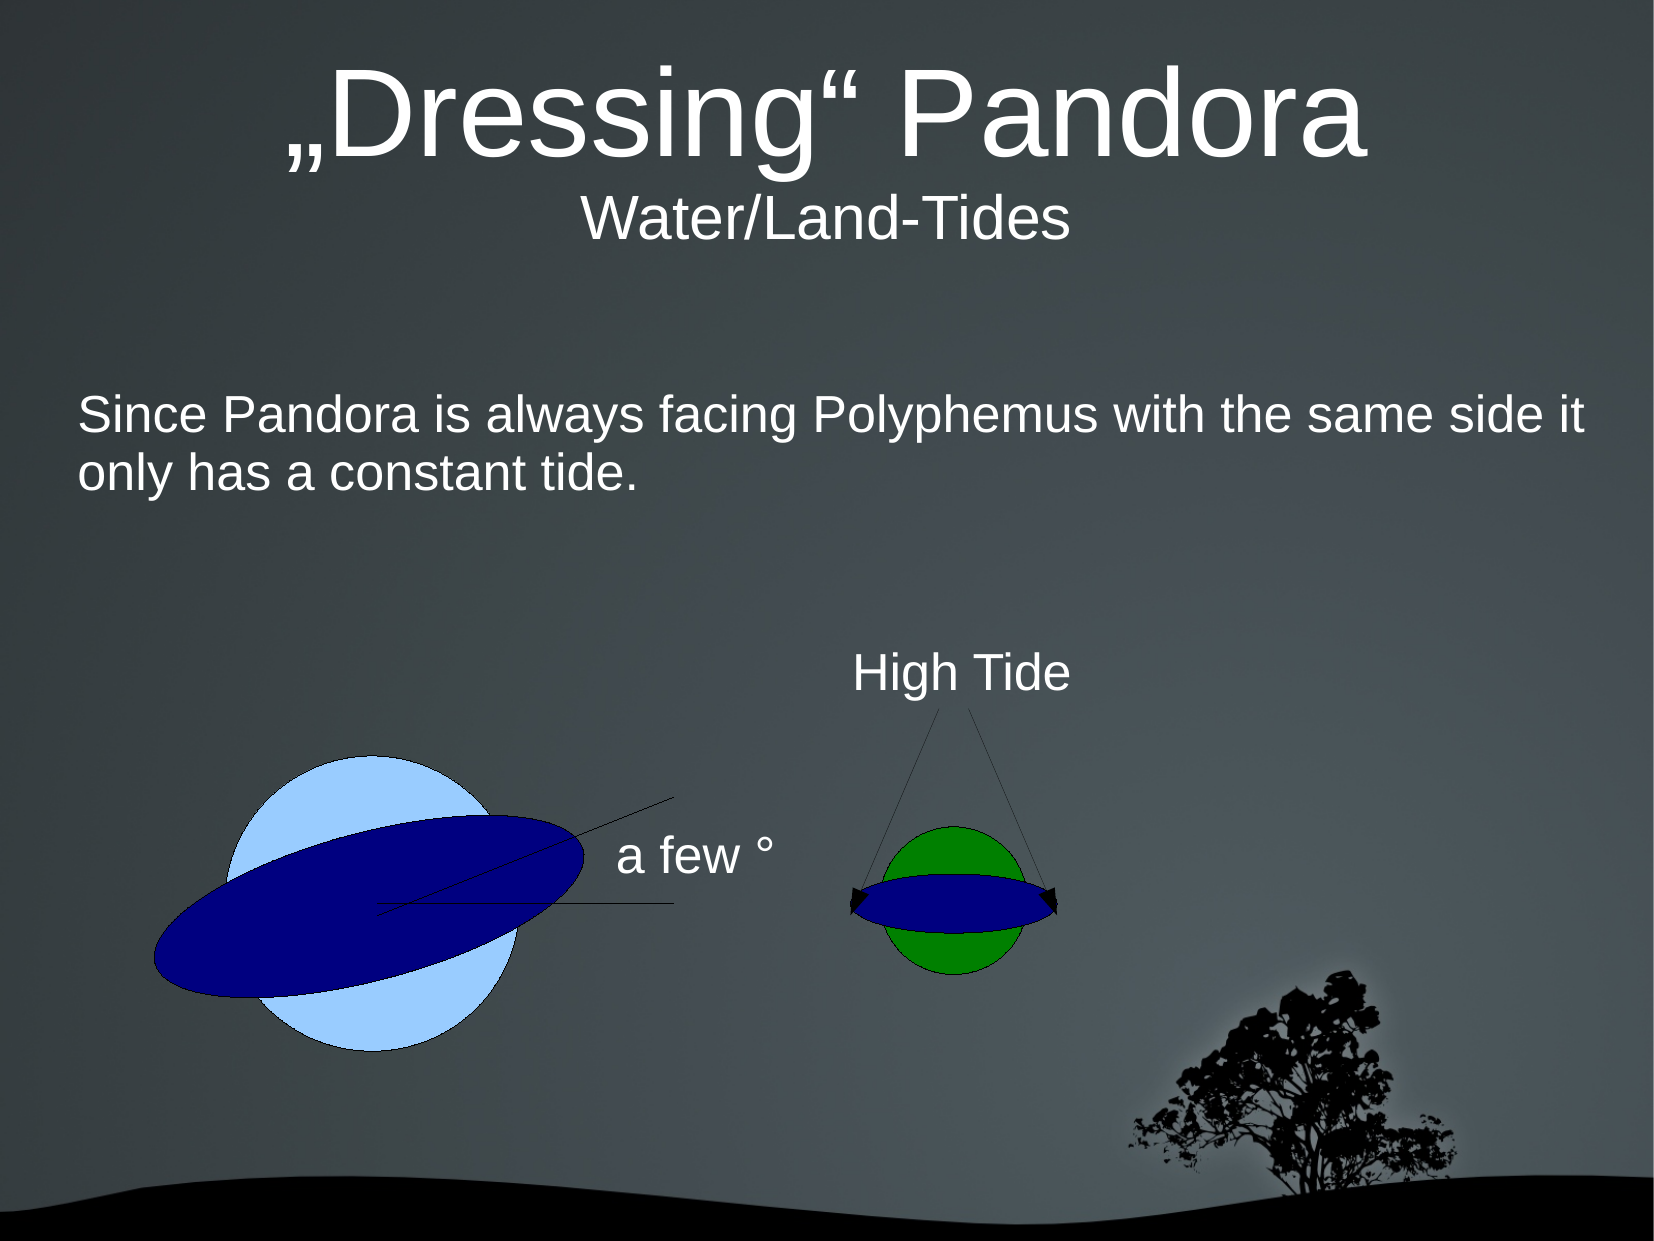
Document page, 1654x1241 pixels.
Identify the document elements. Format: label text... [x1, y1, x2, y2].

text_box Since Pandora is always facing Polyphemus with the same side it only has a constant tide. [62, 377, 1601, 509]
text_box [854, 826, 1053, 975]
picture [0, 0, 1654, 1241]
text_box High Tide [837, 635, 1087, 709]
text_box „Dressing“ Pandora Water/Land-Tides [194, 35, 1459, 260]
text_box a few ° [601, 818, 791, 892]
text_box [154, 755, 585, 1052]
